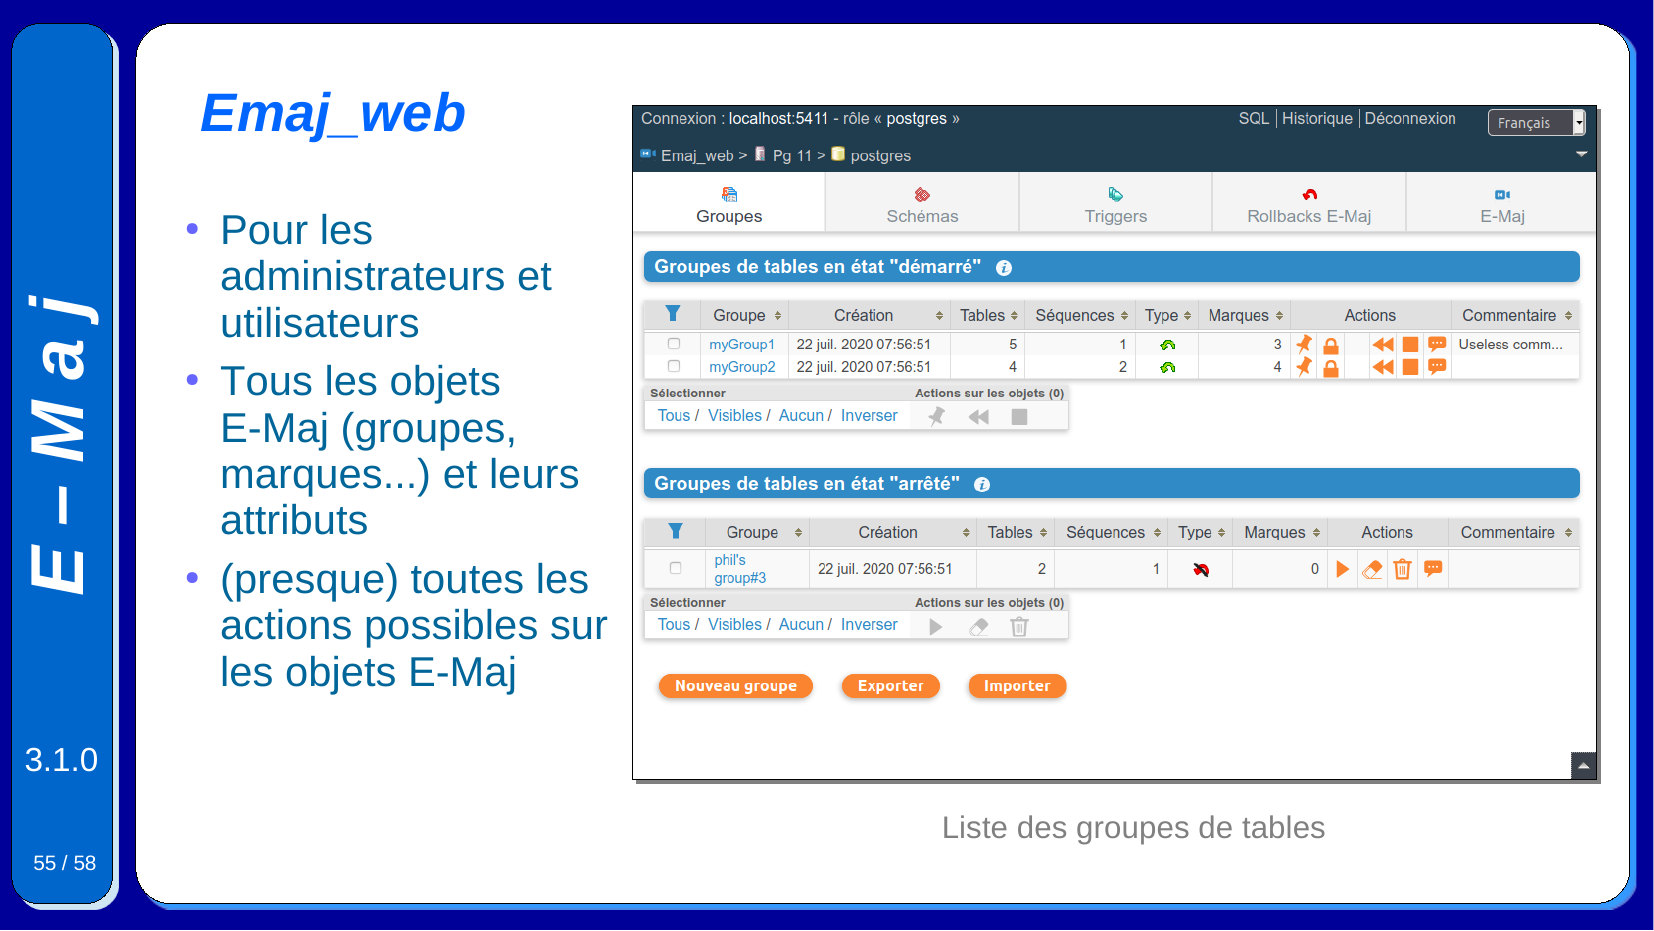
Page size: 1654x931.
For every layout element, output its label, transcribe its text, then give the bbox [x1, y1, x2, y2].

picture [632, 105, 1597, 780]
title Emaj_web [200, 34, 1575, 191]
list Pour les administrateurs et utilisateurs Tous les objets E-Maj (groupes, marques...) et leurs attributs (presque) toutes les actions possibles sur les objets E-Maj [167, 206, 632, 756]
text_box Liste des groupes de tables [927, 803, 1342, 853]
